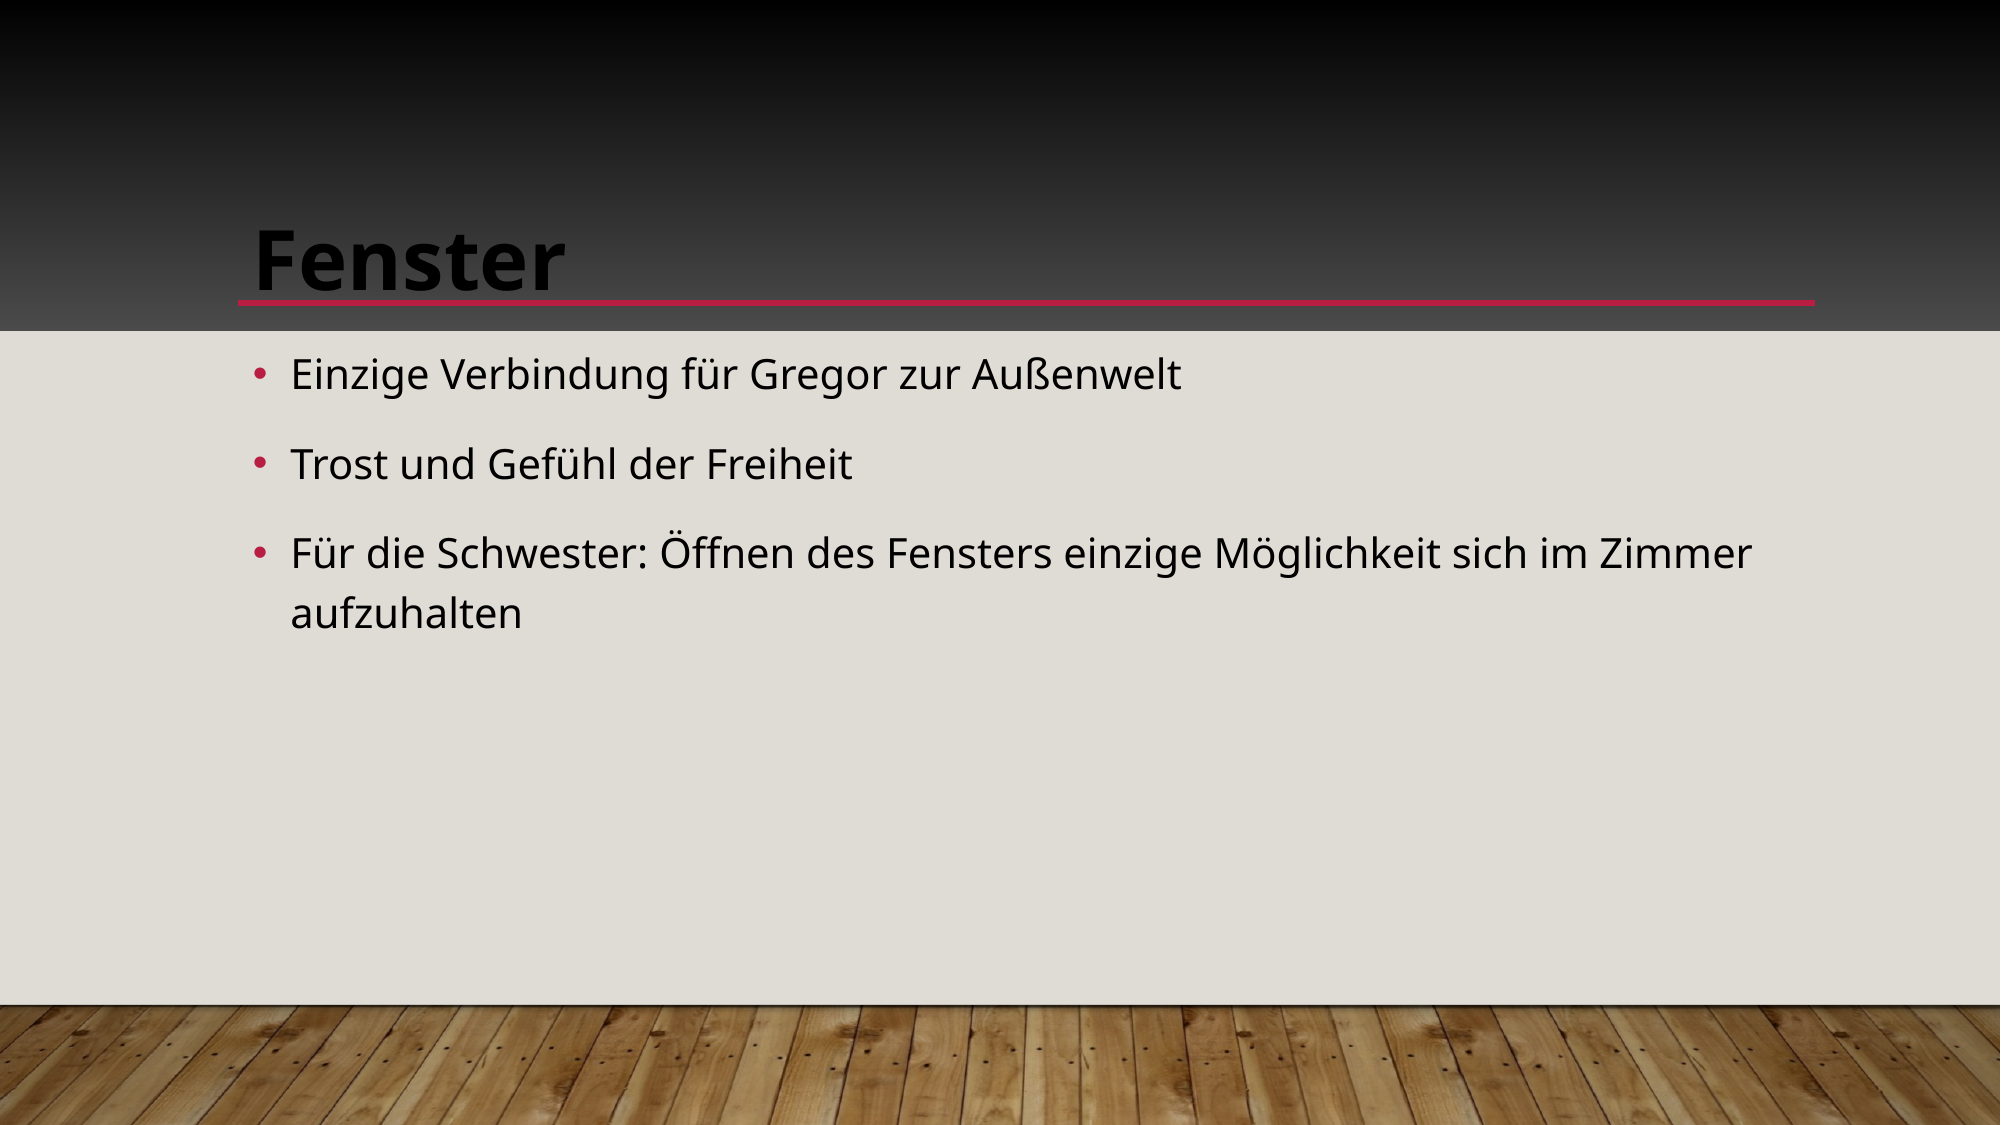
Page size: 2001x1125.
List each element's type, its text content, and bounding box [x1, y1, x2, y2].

list Einzige Verbindung für Gregor zur Außenwelt Trost und Gefühl der Freiheit Für die Schwester: Öffnen des Fensters einzige Möglichkeit sich im Zimmer aufzuhalten [238, 330, 1814, 897]
picture [0, 1005, 2000, 1125]
title Fenster [238, 210, 1814, 330]
